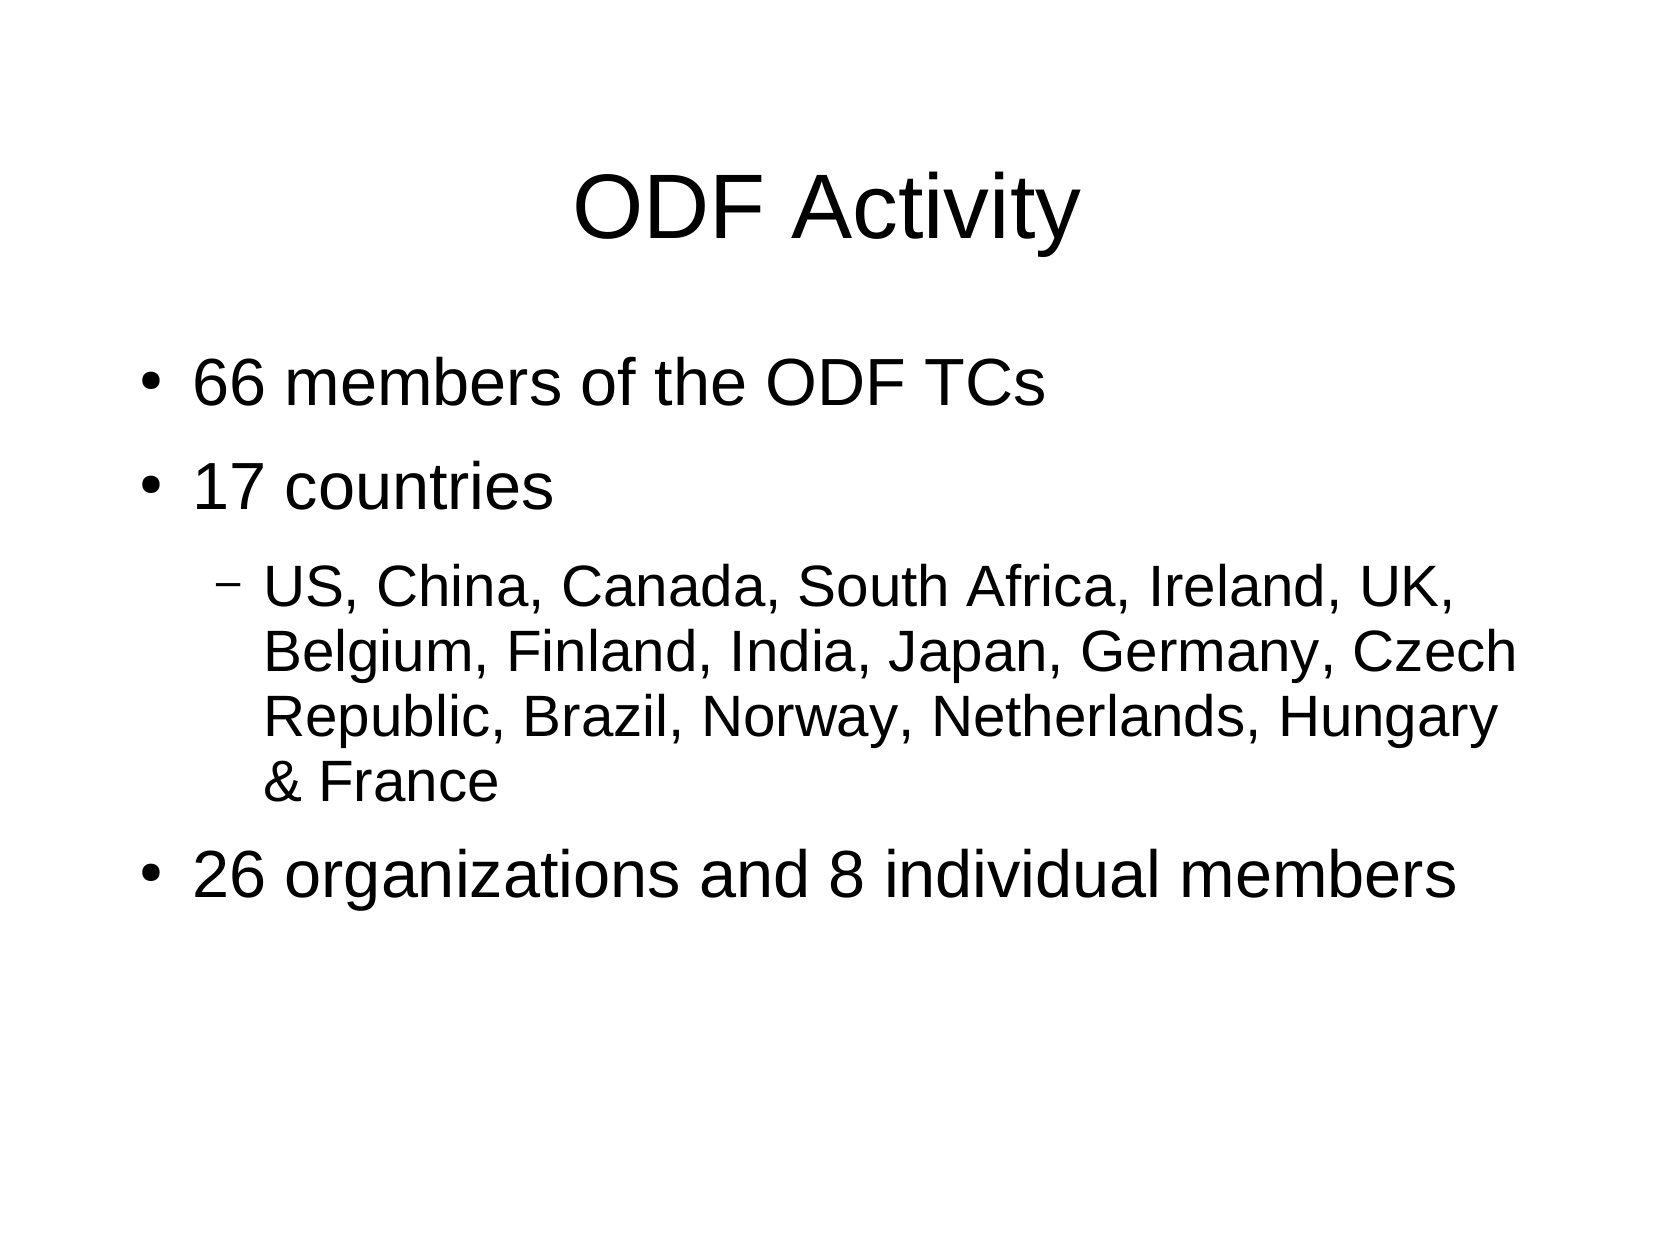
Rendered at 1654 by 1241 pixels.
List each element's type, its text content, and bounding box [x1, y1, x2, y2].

title ODF Activity [121, 102, 1534, 311]
list 66 members of the ODF TCs 17 countries US, China, Canada, South Africa, Ireland, UK, Belgium, Finland, India, Japan, Germany, Czech Republic, Brazil, Norway, Netherlands, Hungary & France 26 organizations and 8 individual members [121, 344, 1534, 1127]
